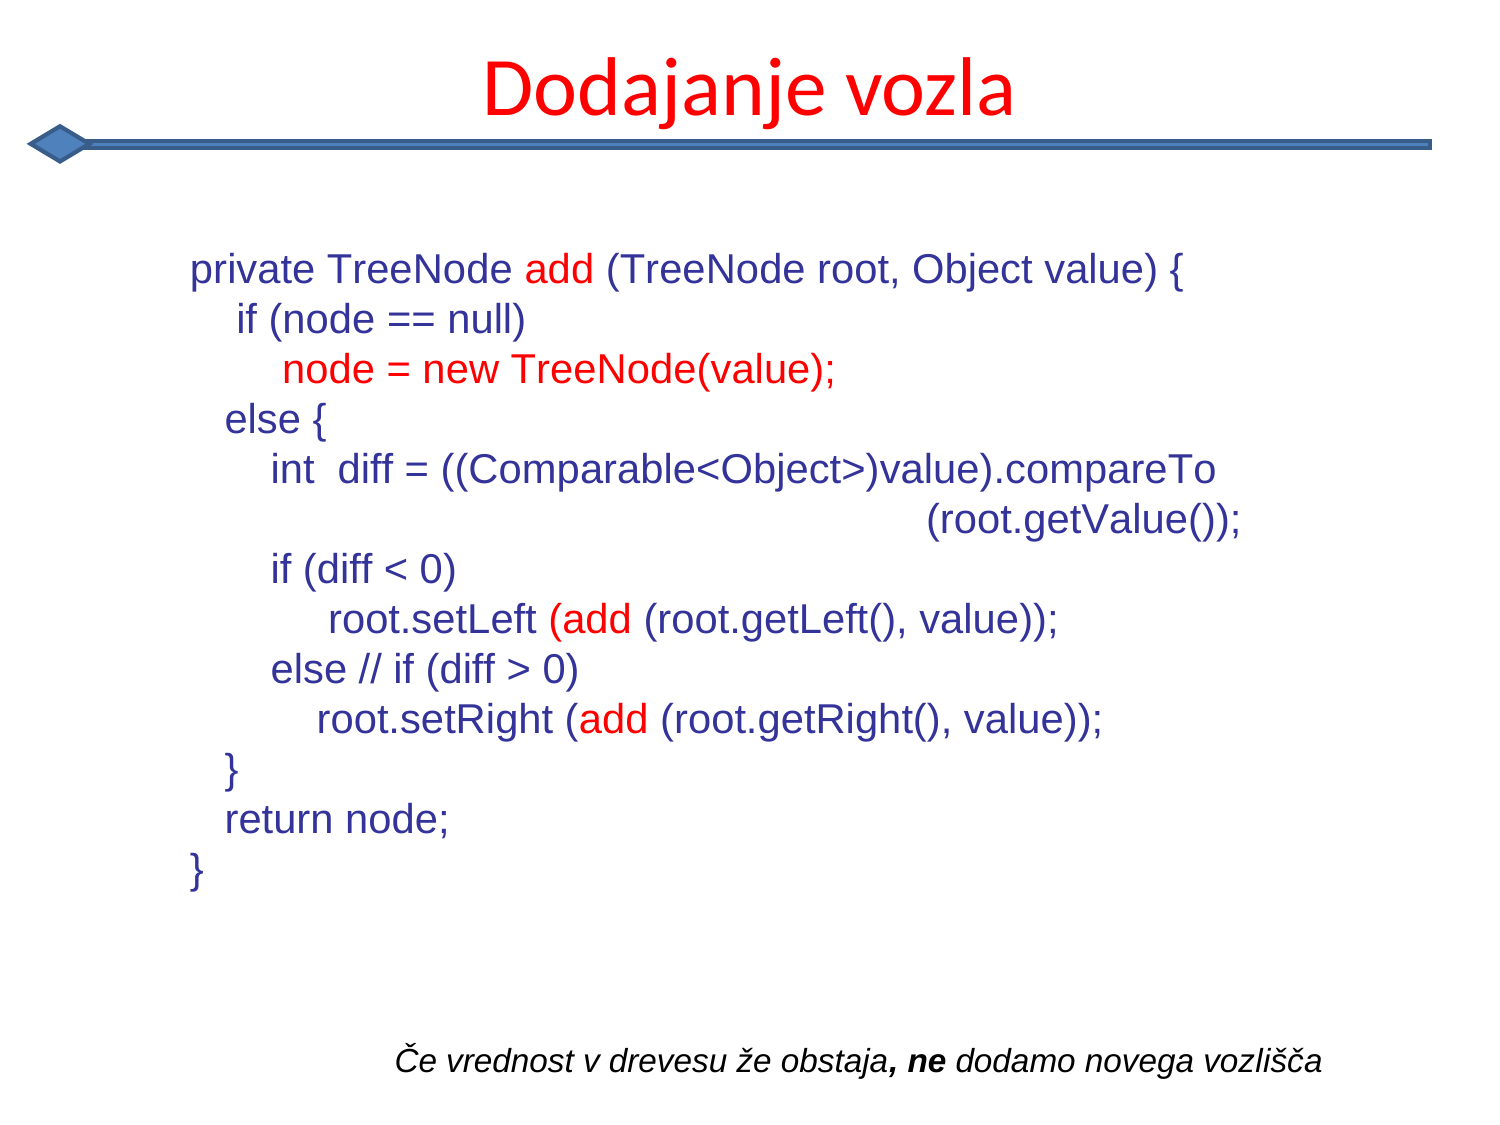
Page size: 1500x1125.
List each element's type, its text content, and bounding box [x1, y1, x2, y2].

text_box private TreeNode add (TreeNode root, Object value) { if (node == null) node = new TreeNode(value); else { int diff = ((Comparable<Object>)value).compareTo (root.getValue()); if (diff < 0) root.setLeft (add (root.getLeft(), value)); else // if (diff > 0) root.setRight (add (root.getRight(), value)); } return node; } [152, 234, 1285, 901]
text_box Če vrednost v drevesu že obstaja, ne dodamo novega vozlišča [379, 1031, 1338, 1087]
title Dodajanje vozla [75, 23, 1426, 141]
